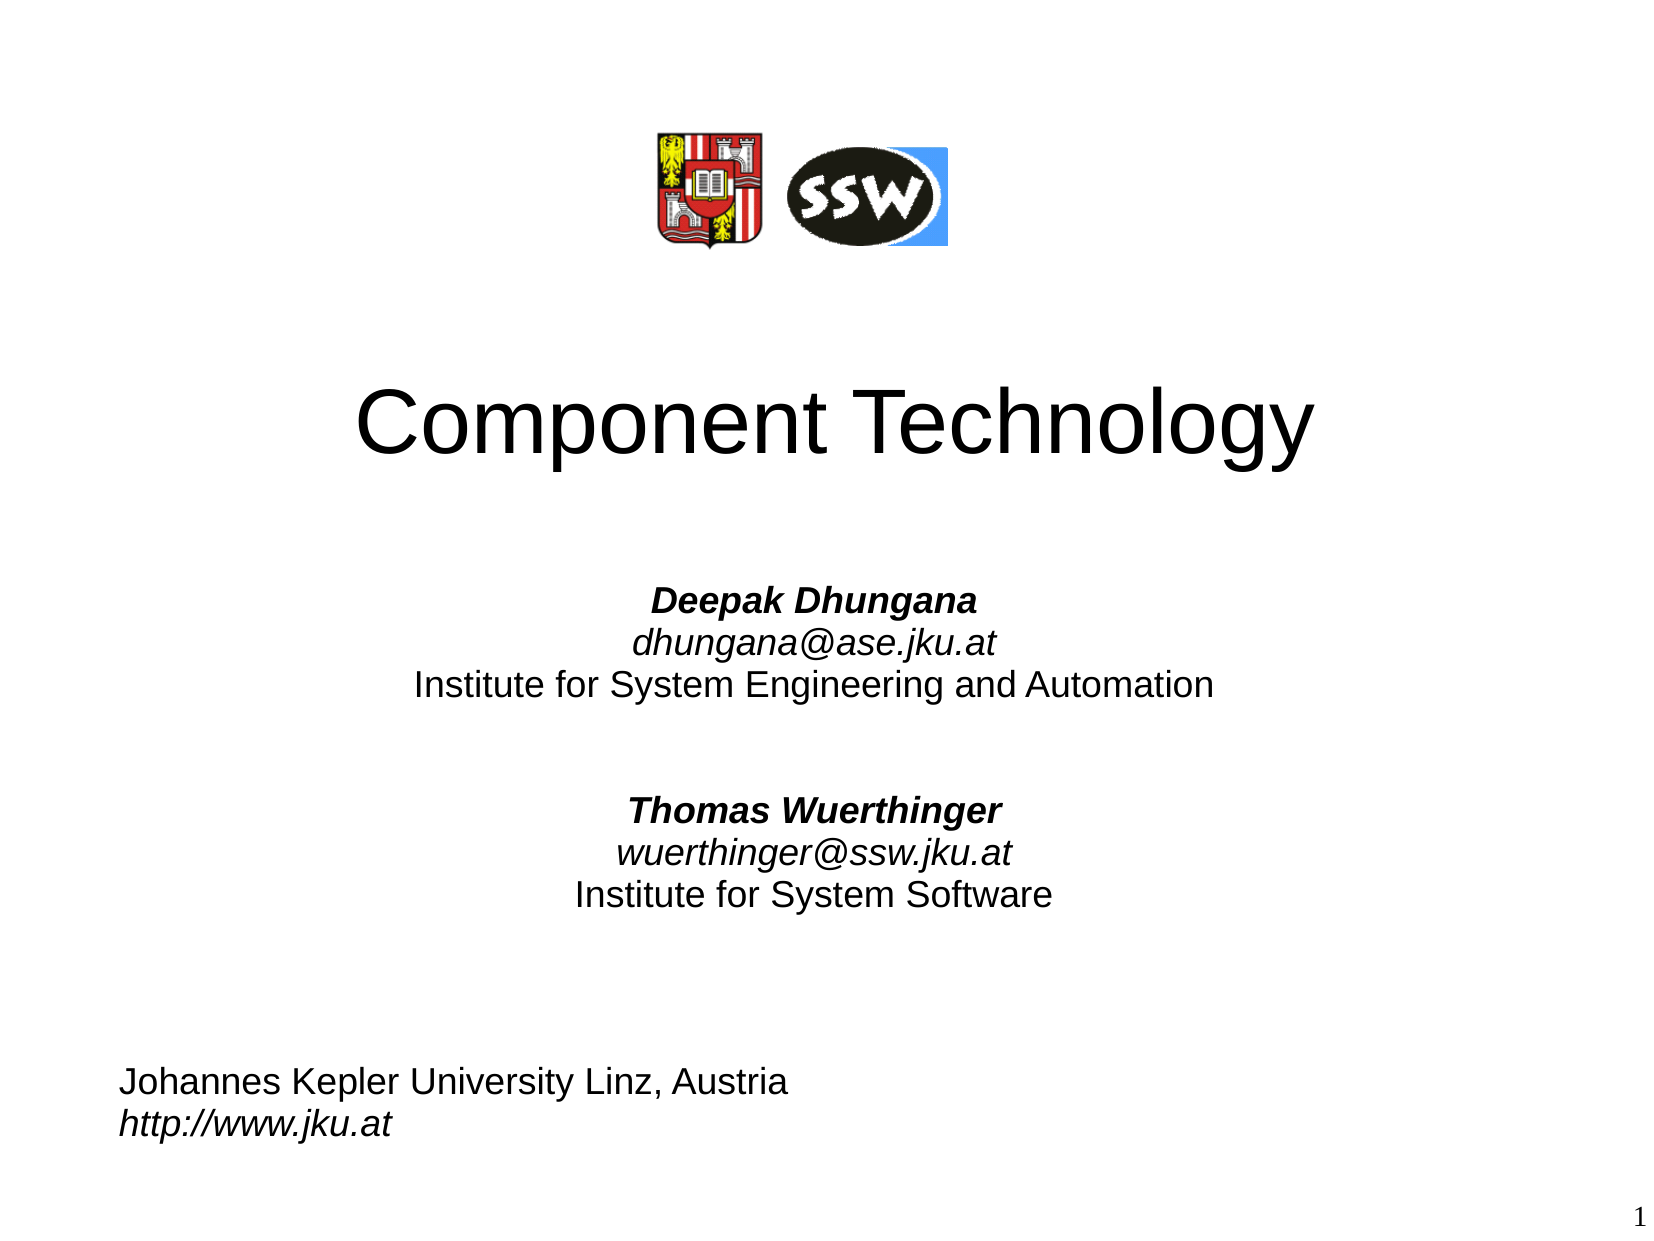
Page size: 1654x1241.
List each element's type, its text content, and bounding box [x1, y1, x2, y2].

text_box Deepak Dhungana dhungana@ase.jku.at Institute for System Engineering and Automation Thomas Wuerthinger wuerthinger@ssw.jku.at Institute for System Software [398, 572, 1230, 925]
title Component Technology [301, 318, 1371, 526]
picture [649, 126, 771, 254]
picture [787, 147, 948, 246]
text_box Johannes Kepler University Linz, Austria http://www.jku.at [104, 1010, 804, 1152]
